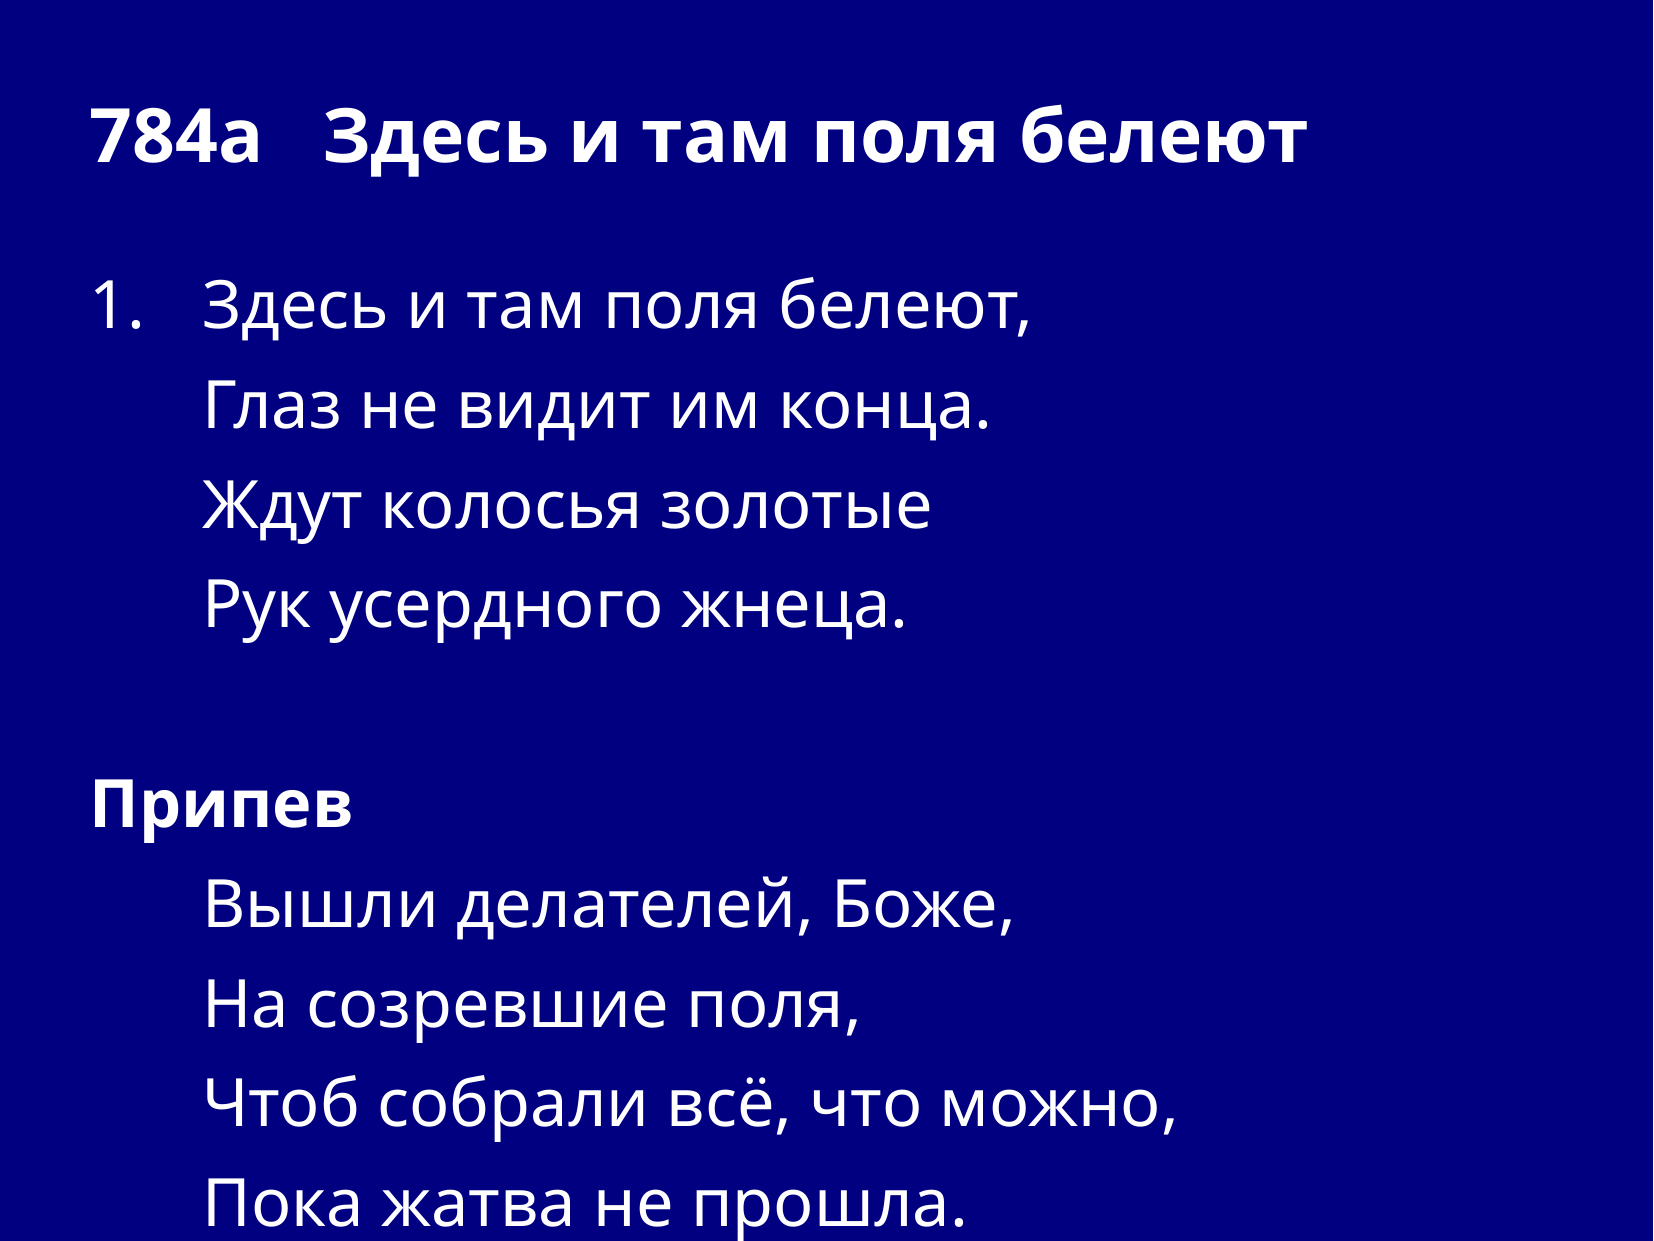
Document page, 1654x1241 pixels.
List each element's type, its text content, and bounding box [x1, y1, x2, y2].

text_box 784а Здесь и там поля белеют [75, 75, 1576, 188]
text_box 1. Здесь и там поля белеют, Глаз не видит им конца. Ждут колосья золотые Рук усердного жнеца. Припев Вышли делателей, Боже, На созревшие поля, Чтоб собрали всё, что можно, Пока жатва не прошла. [75, 188, 1576, 1163]
